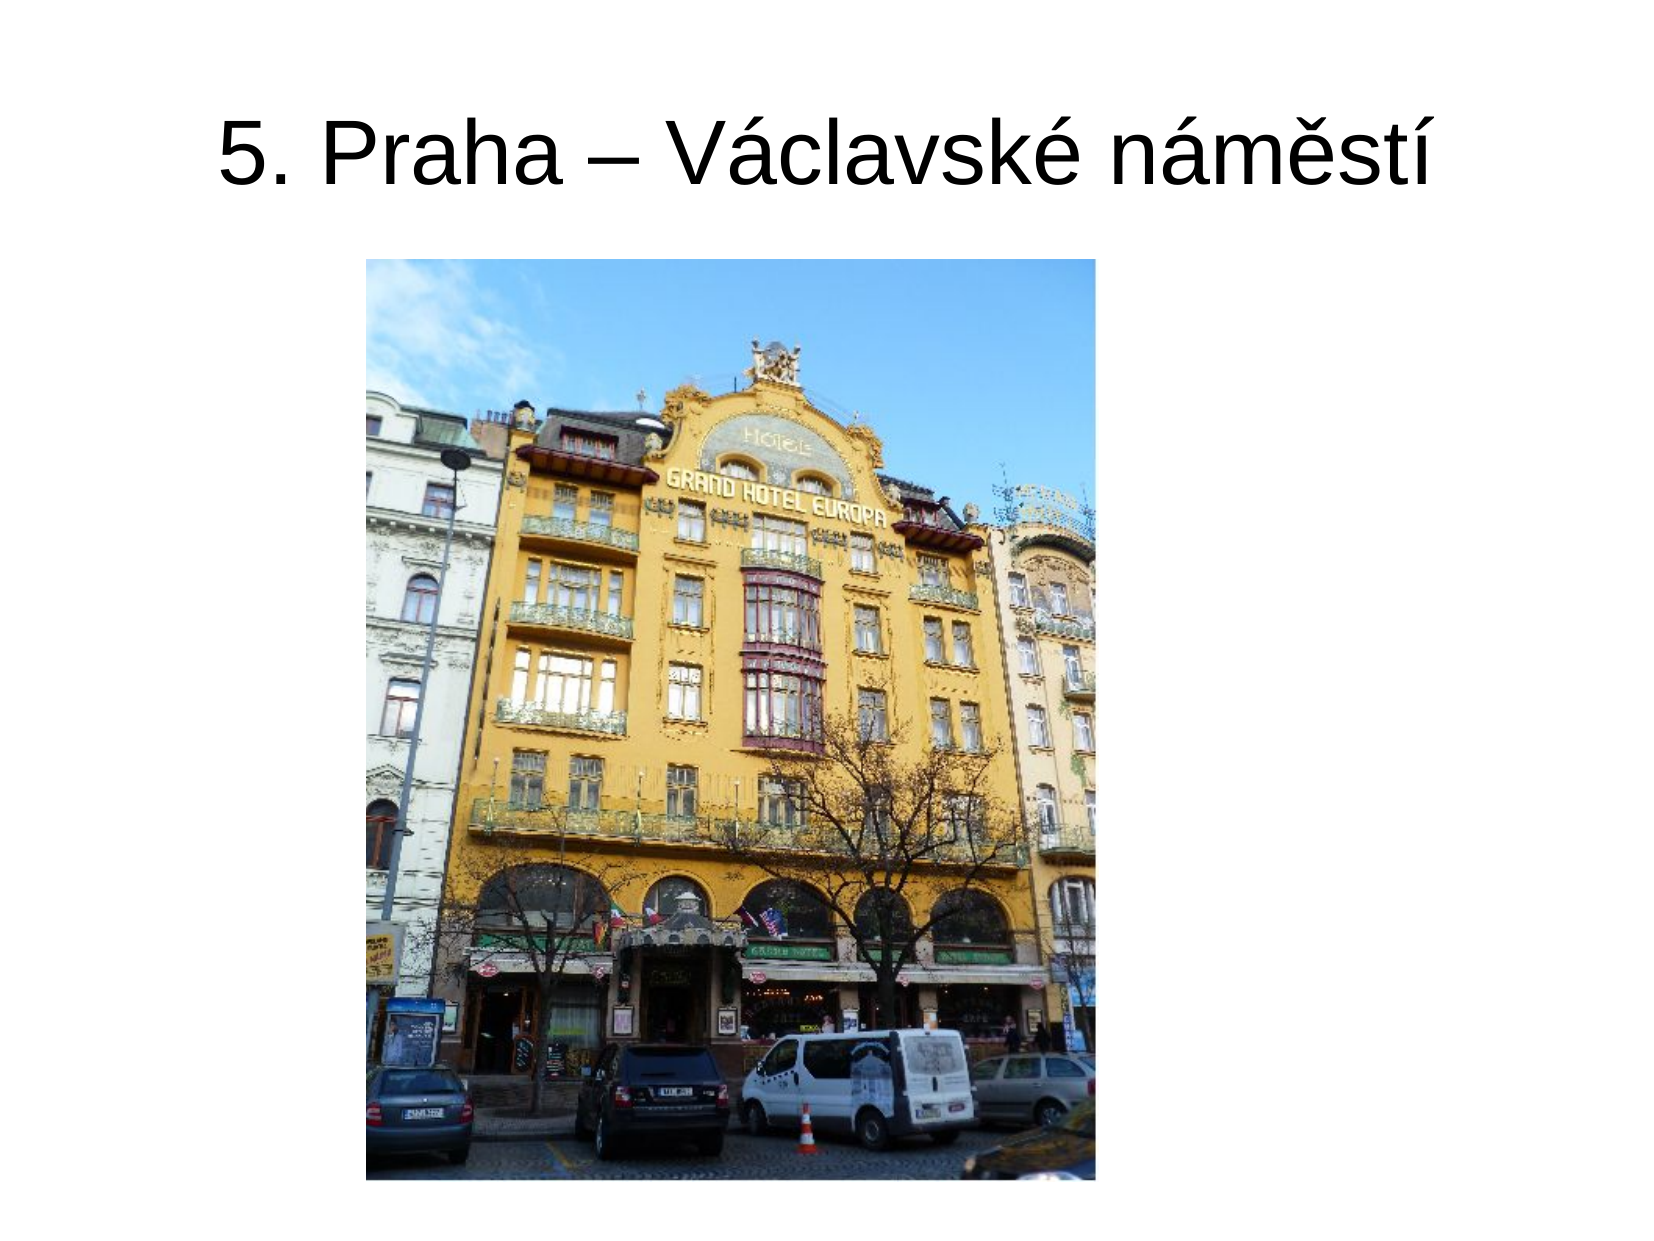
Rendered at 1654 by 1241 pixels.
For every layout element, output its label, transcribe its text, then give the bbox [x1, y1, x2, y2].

picture [366, 259, 1099, 1182]
title 5. Praha – Václavské náměstí [82, 49, 1571, 257]
